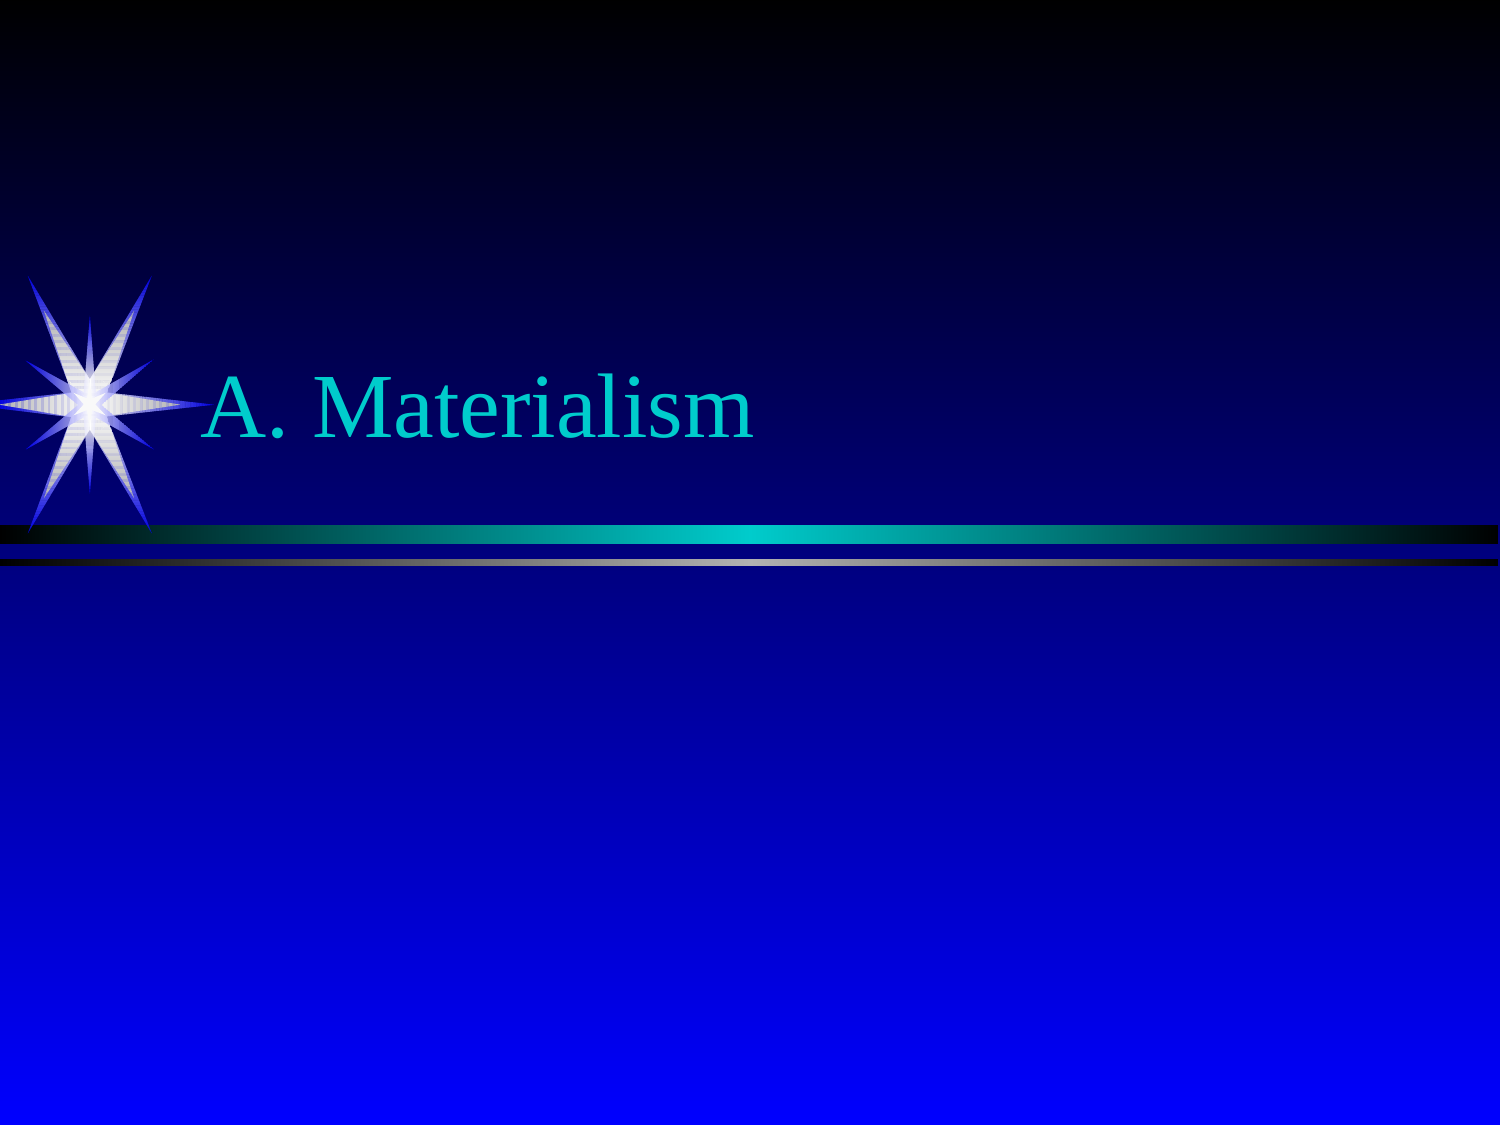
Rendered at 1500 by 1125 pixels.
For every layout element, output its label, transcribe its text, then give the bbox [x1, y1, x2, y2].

title A. Materialism [200, 319, 1476, 493]
